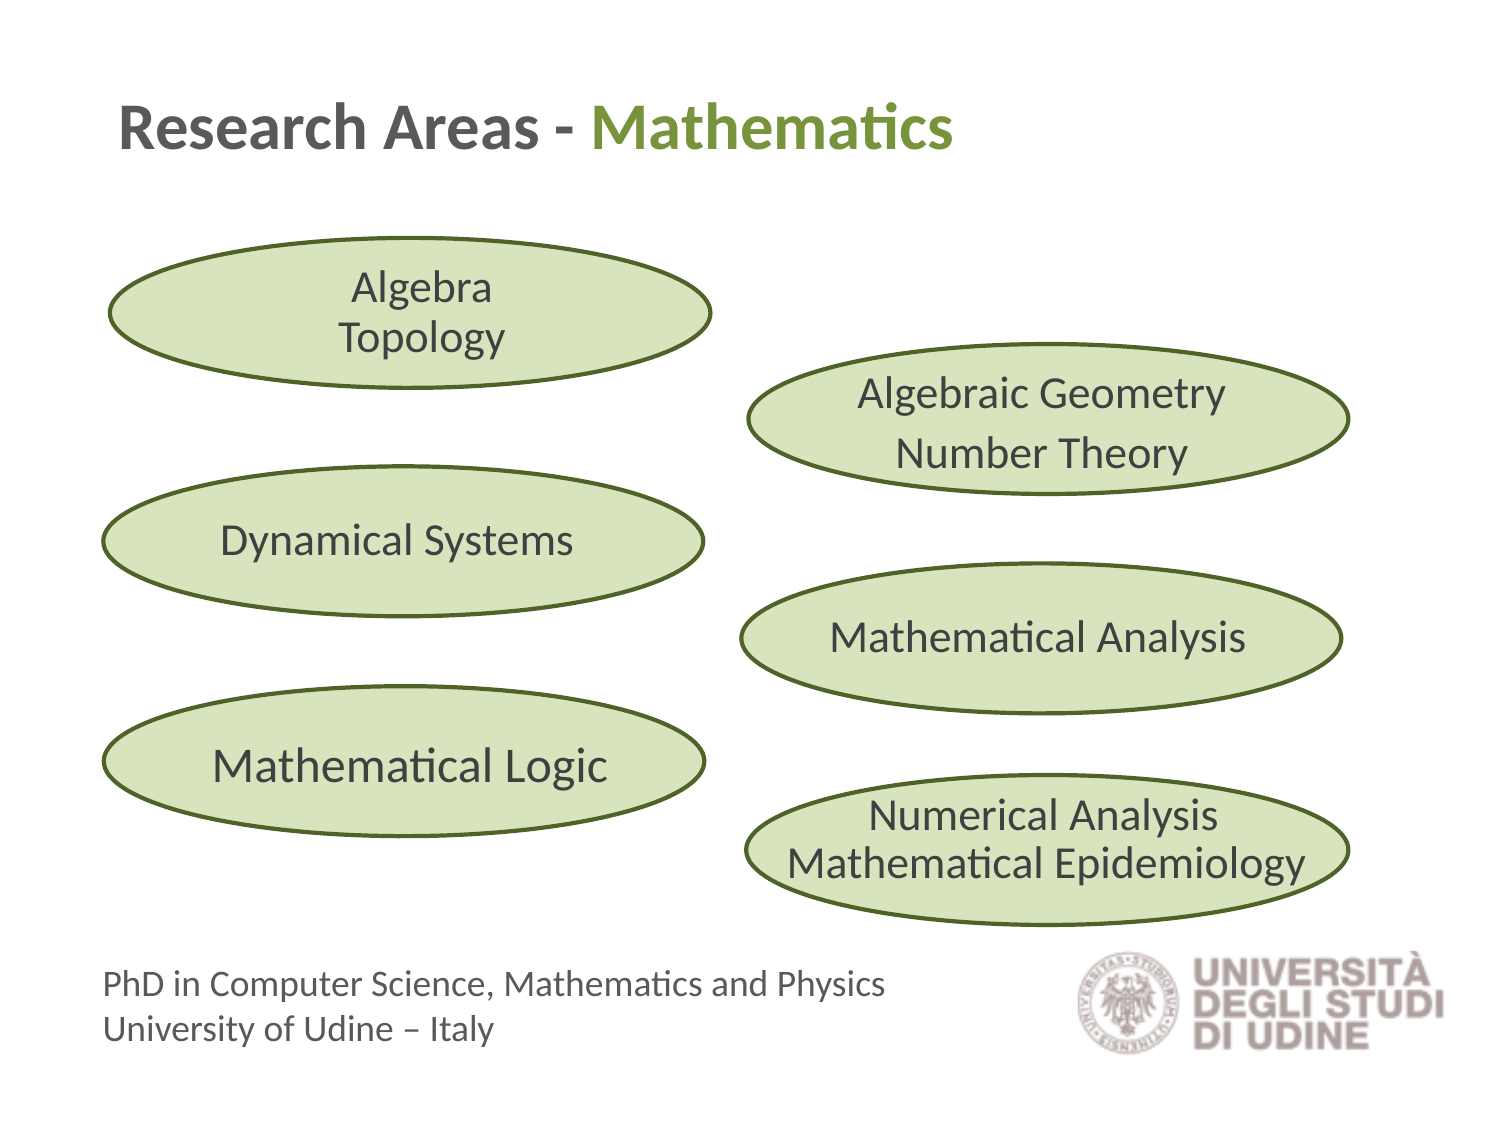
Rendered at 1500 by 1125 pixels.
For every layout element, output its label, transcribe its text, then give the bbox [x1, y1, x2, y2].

text_box [219, 237, 601, 255]
title PhD in Computer Science, Mathematics and Physics University of Udine – Italy [87, 928, 938, 1079]
text_box [103, 686, 705, 837]
text_box [838, 904, 1257, 925]
text_box [648, 267, 711, 359]
text_box Mathematical Epidemiology [771, 825, 1326, 904]
text_box [748, 374, 807, 464]
text_box [1241, 792, 1349, 879]
text_box [858, 343, 1239, 361]
text_box Algebra Topology [196, 255, 648, 371]
text_box [741, 563, 1342, 714]
picture [1076, 950, 1447, 1058]
text_box Mathematical Analysis [814, 598, 1281, 678]
text_box Algebraic Geometry Number Theory [807, 361, 1277, 495]
text_box Numerical Analysis [853, 777, 1241, 825]
text_box Research Areas - Mathematics [103, 75, 1379, 188]
text_box Dynamical Systems [205, 501, 602, 581]
text_box [746, 792, 853, 880]
text_box [103, 466, 704, 617]
text_box [109, 260, 196, 366]
text_box [1277, 370, 1349, 468]
text_box [220, 371, 600, 388]
text_box Mathematical Logic [196, 724, 624, 804]
